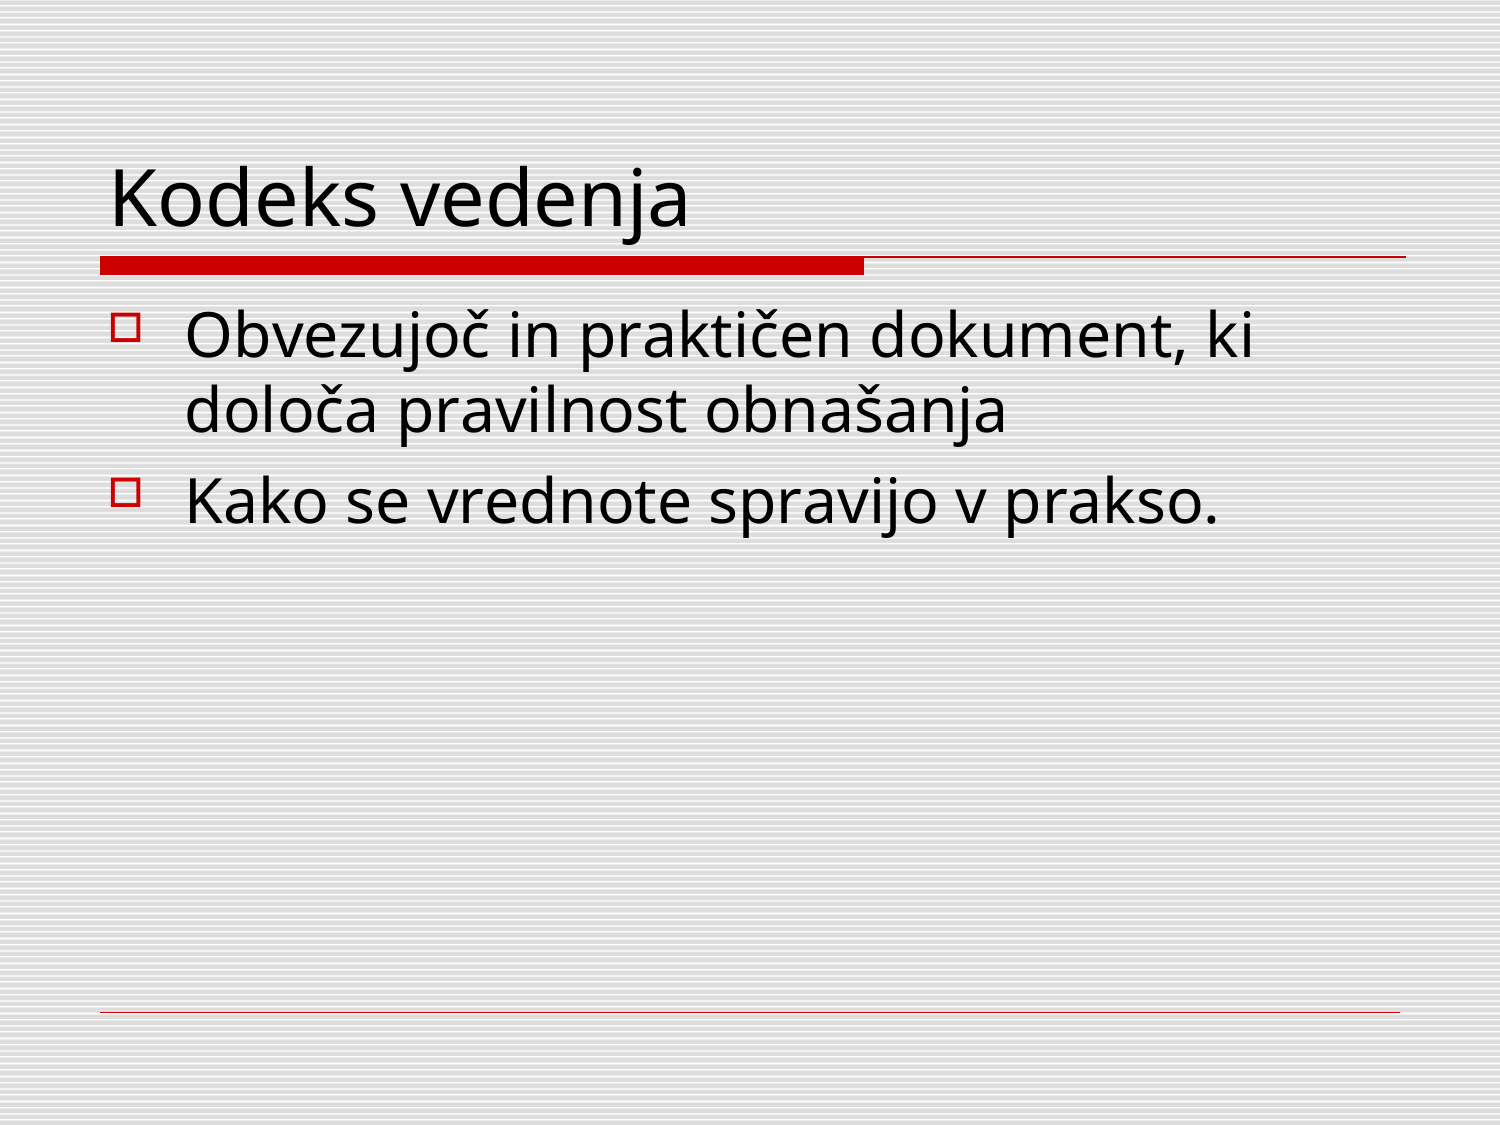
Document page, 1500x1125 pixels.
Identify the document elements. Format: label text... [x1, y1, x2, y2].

title Kodeks vedenja [94, 49, 1407, 250]
picture [0, 0, 1500, 1125]
list Obvezujoč in praktičen dokument, ki določa pravilnost obnašanja Kako se vrednote spravijo v prakso. [92, 287, 1406, 988]
